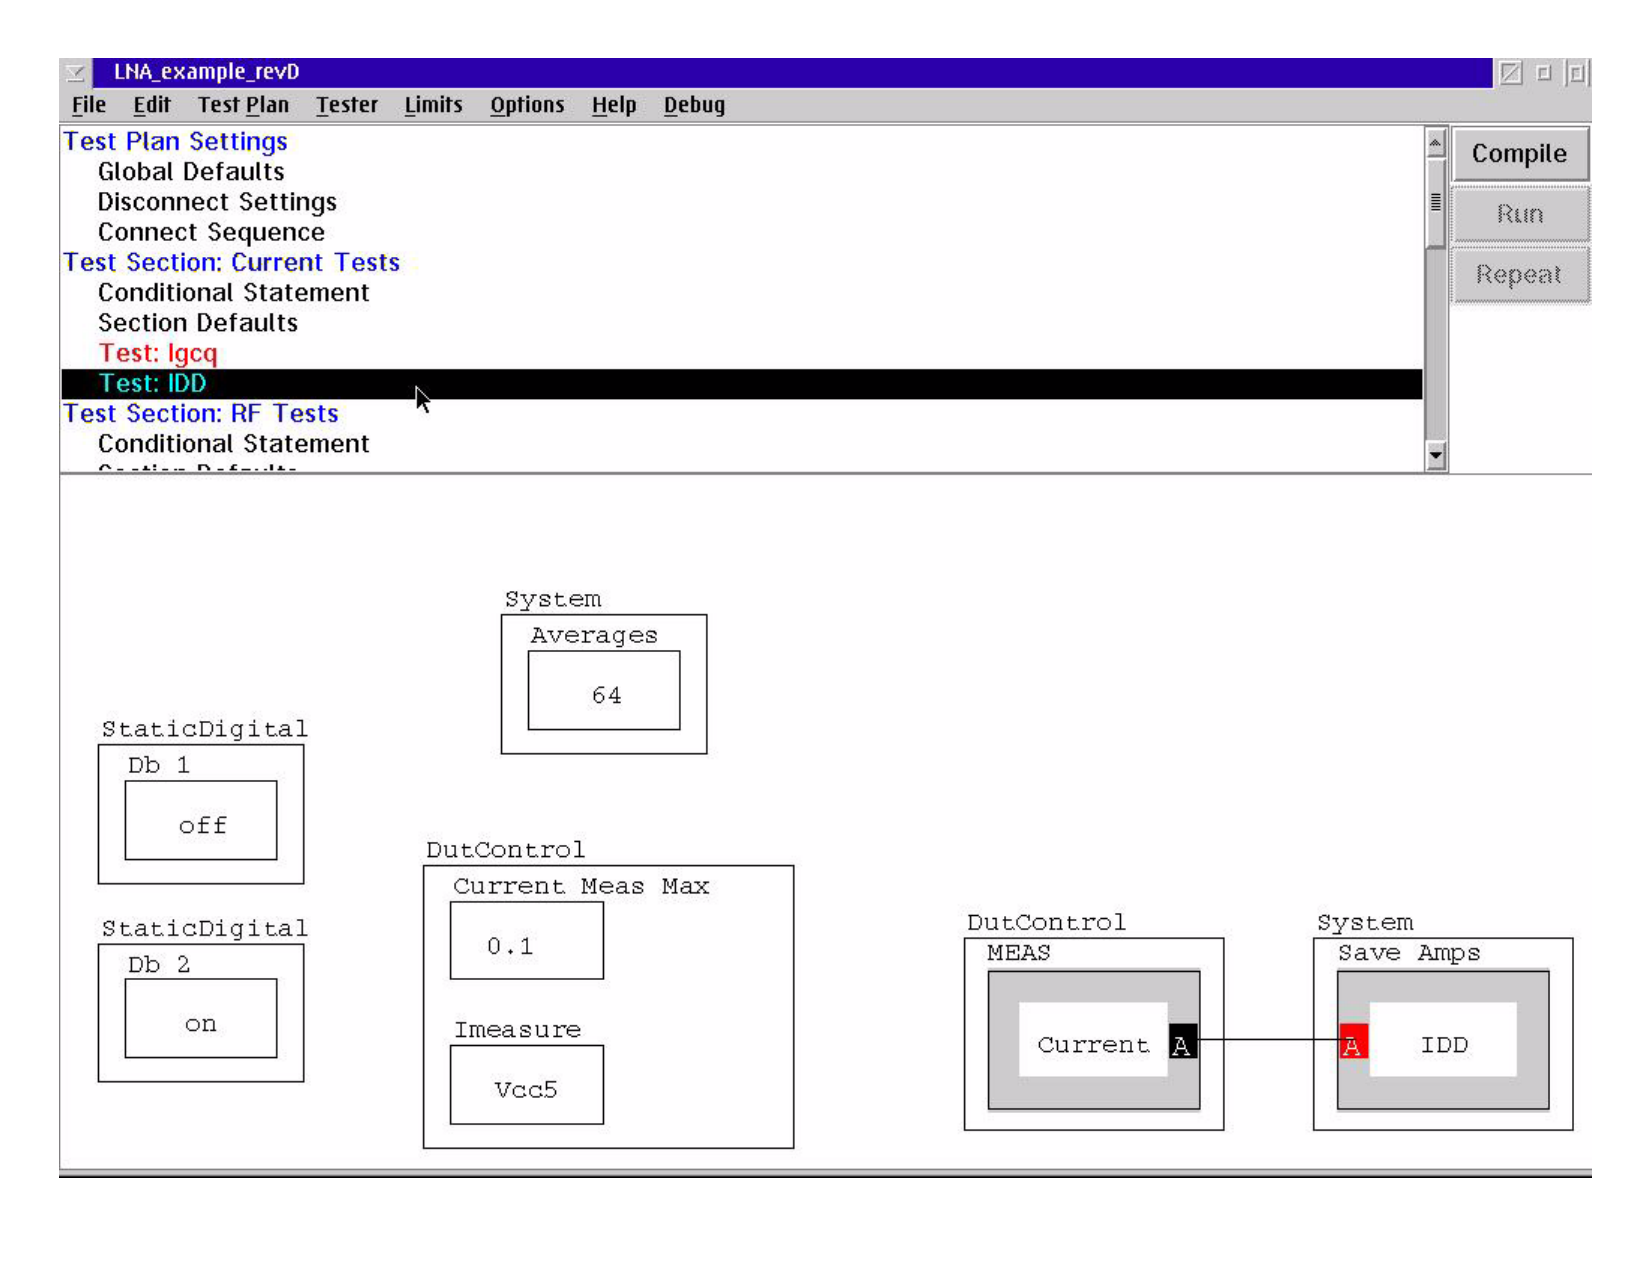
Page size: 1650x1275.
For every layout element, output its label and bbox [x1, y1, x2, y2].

picture [59, 58, 1592, 1178]
